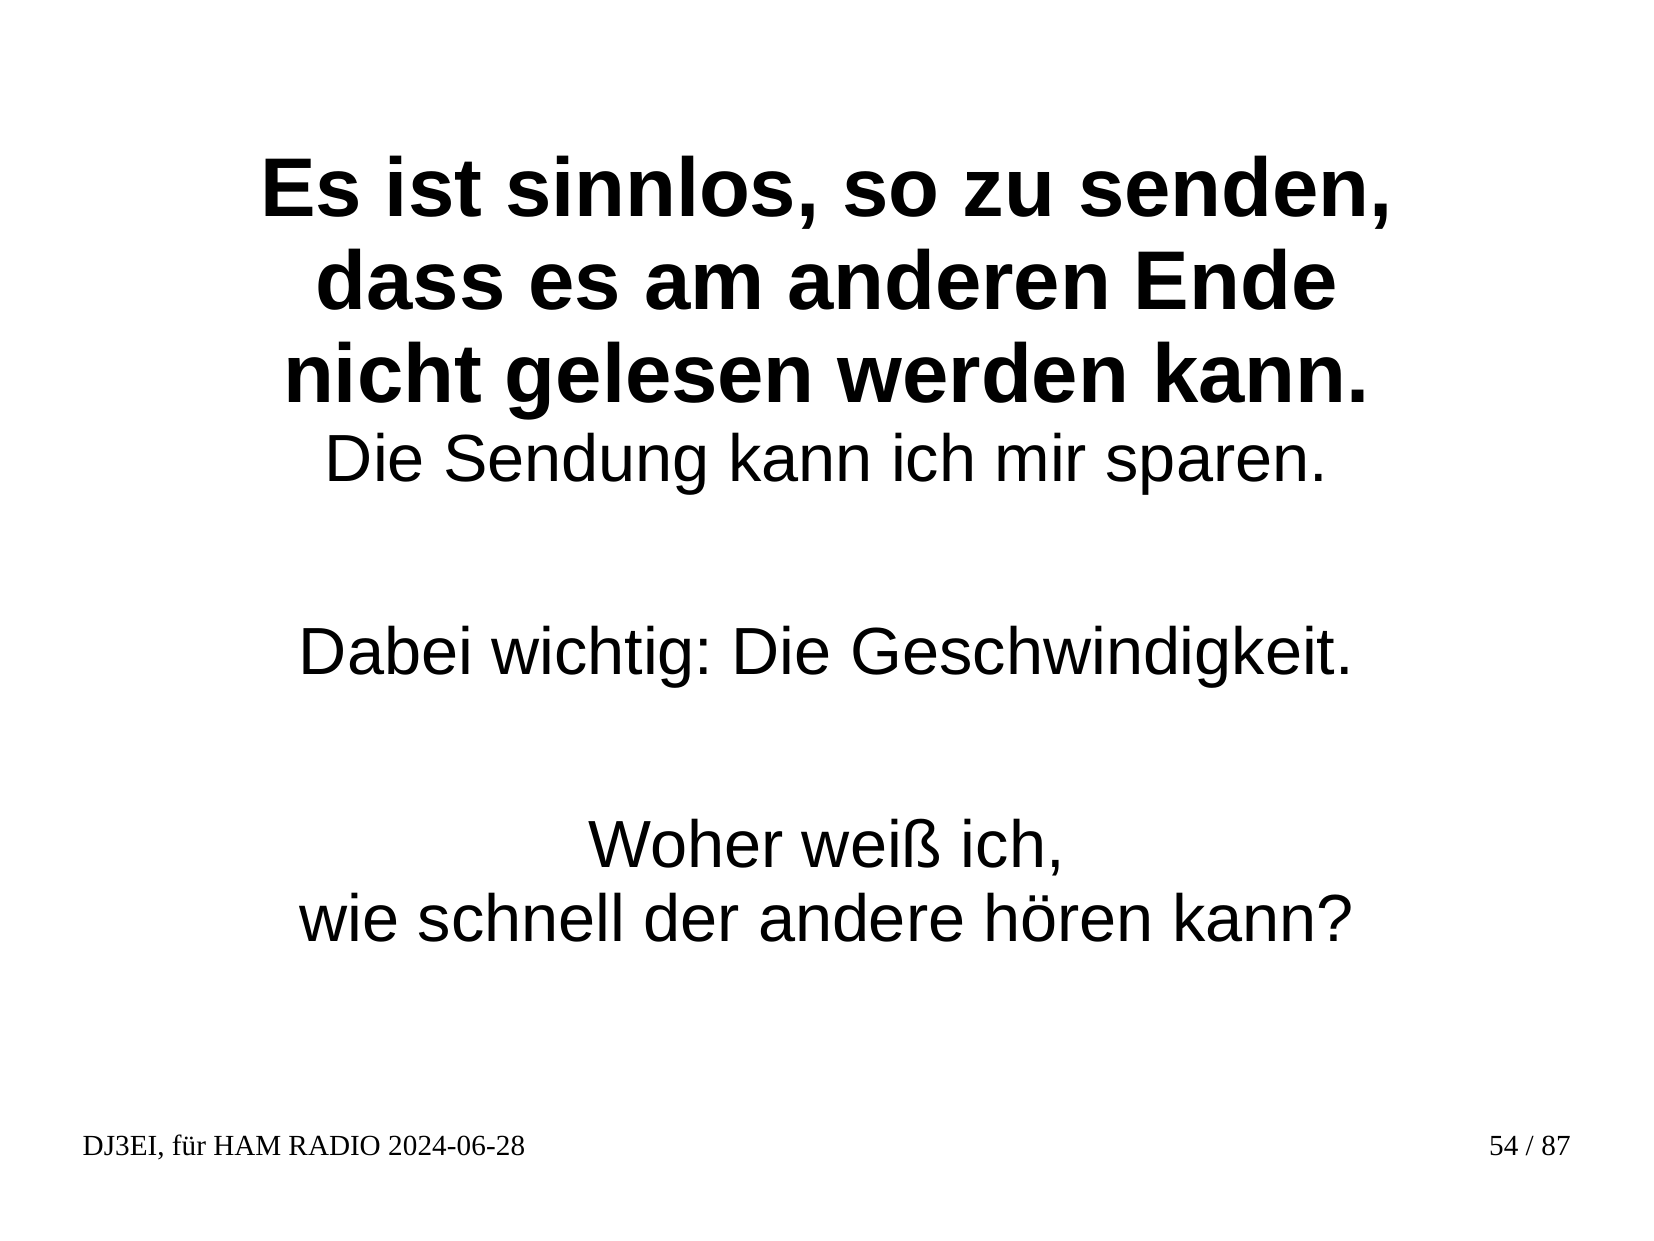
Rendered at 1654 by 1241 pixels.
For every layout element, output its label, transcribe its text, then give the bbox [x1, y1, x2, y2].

list Es ist sinnlos, so zu senden, dass es am anderen Ende nicht gelesen werden kann. Die Sendung kann ich mir sparen. Dabei wichtig: Die Geschwindigkeit. Woher weiß ich, wie schnell der andere hören kann? [82, 141, 1571, 1010]
